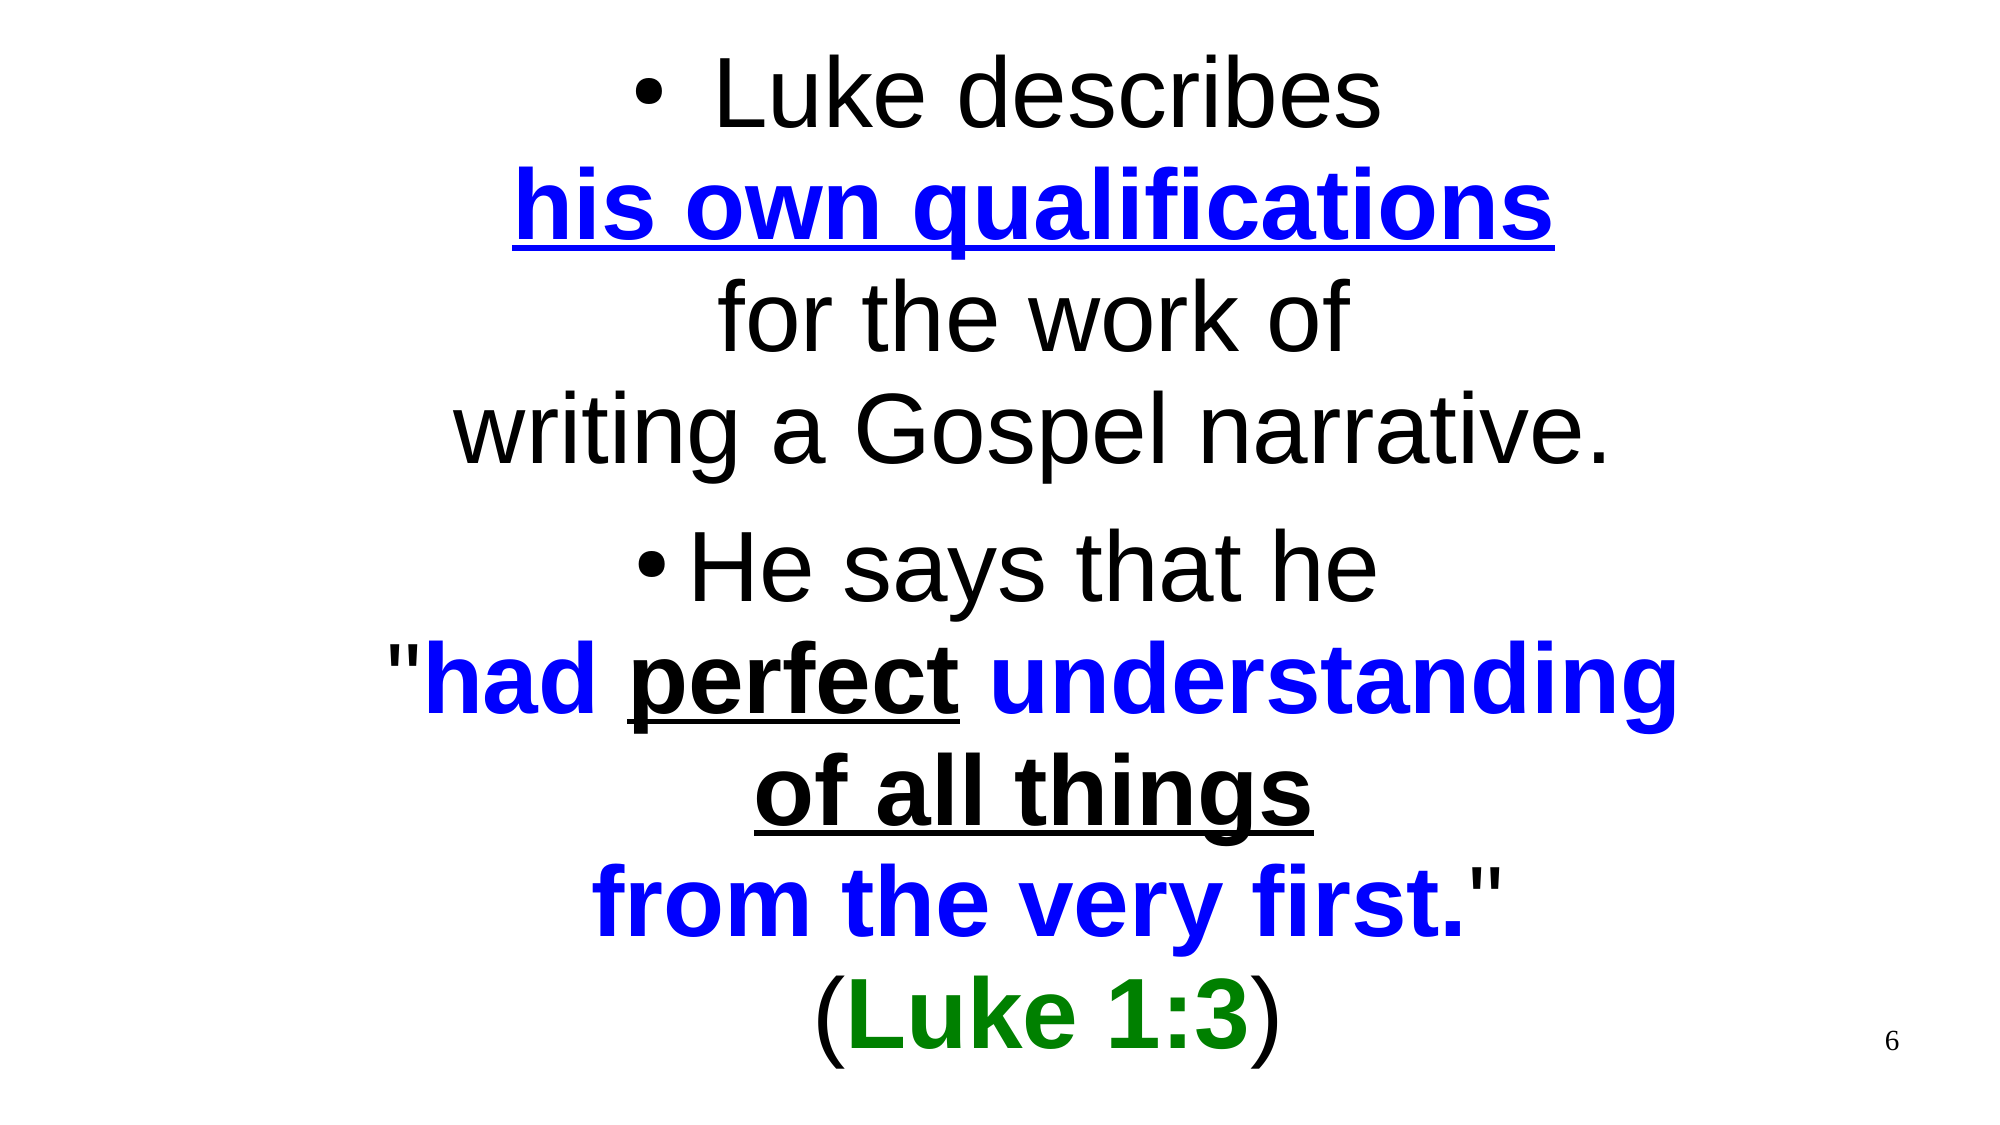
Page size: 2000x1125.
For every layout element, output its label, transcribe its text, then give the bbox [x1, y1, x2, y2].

list Luke describes his own qualifications for the work of writing a Gospel narrative. He says that he "had perfect understanding of all things from the very first." (Luke 1:3) [37, 37, 1988, 1125]
